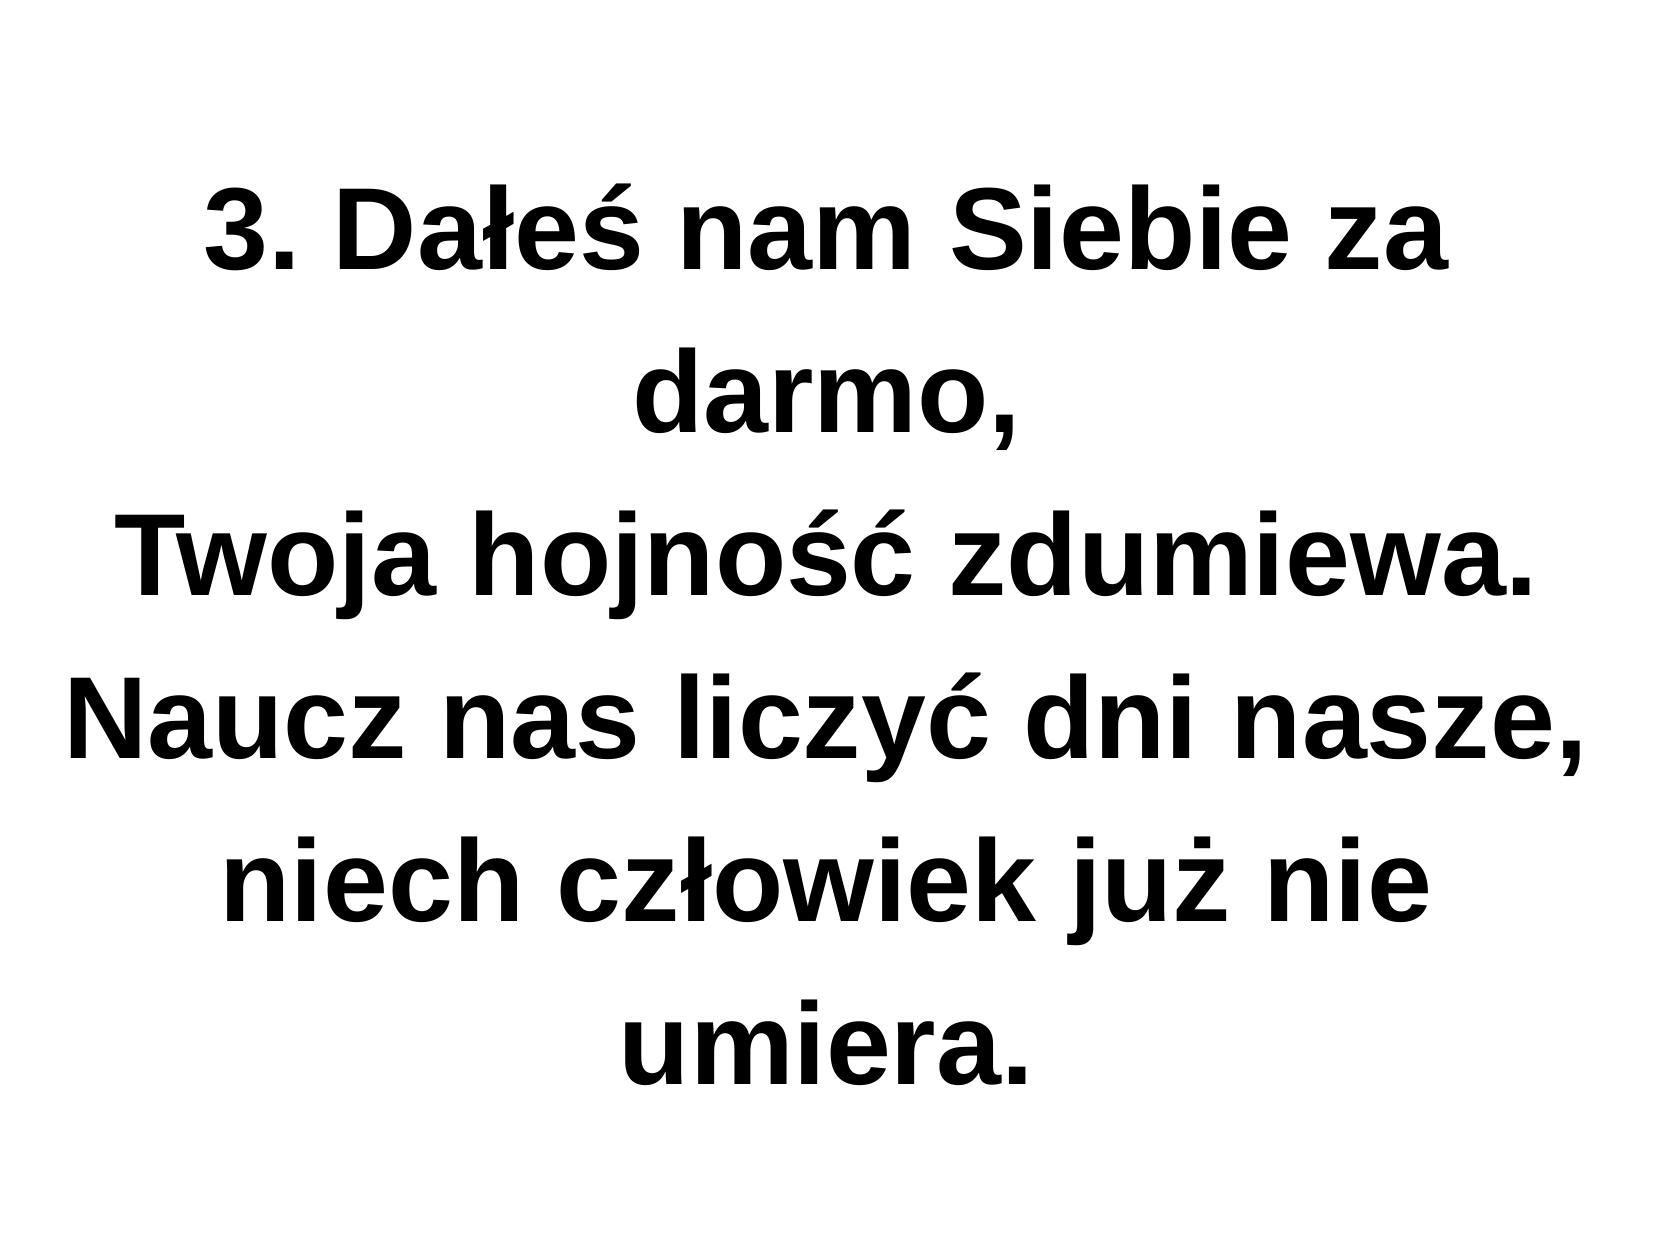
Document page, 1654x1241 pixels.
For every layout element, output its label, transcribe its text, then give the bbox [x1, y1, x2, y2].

subtitle 3. Dałeś nam Siebie za darmo, Twoja hojność zdumiewa. Naucz nas liczyć dni nasze, niech człowiek już nie umiera. [0, 0, 1654, 1241]
